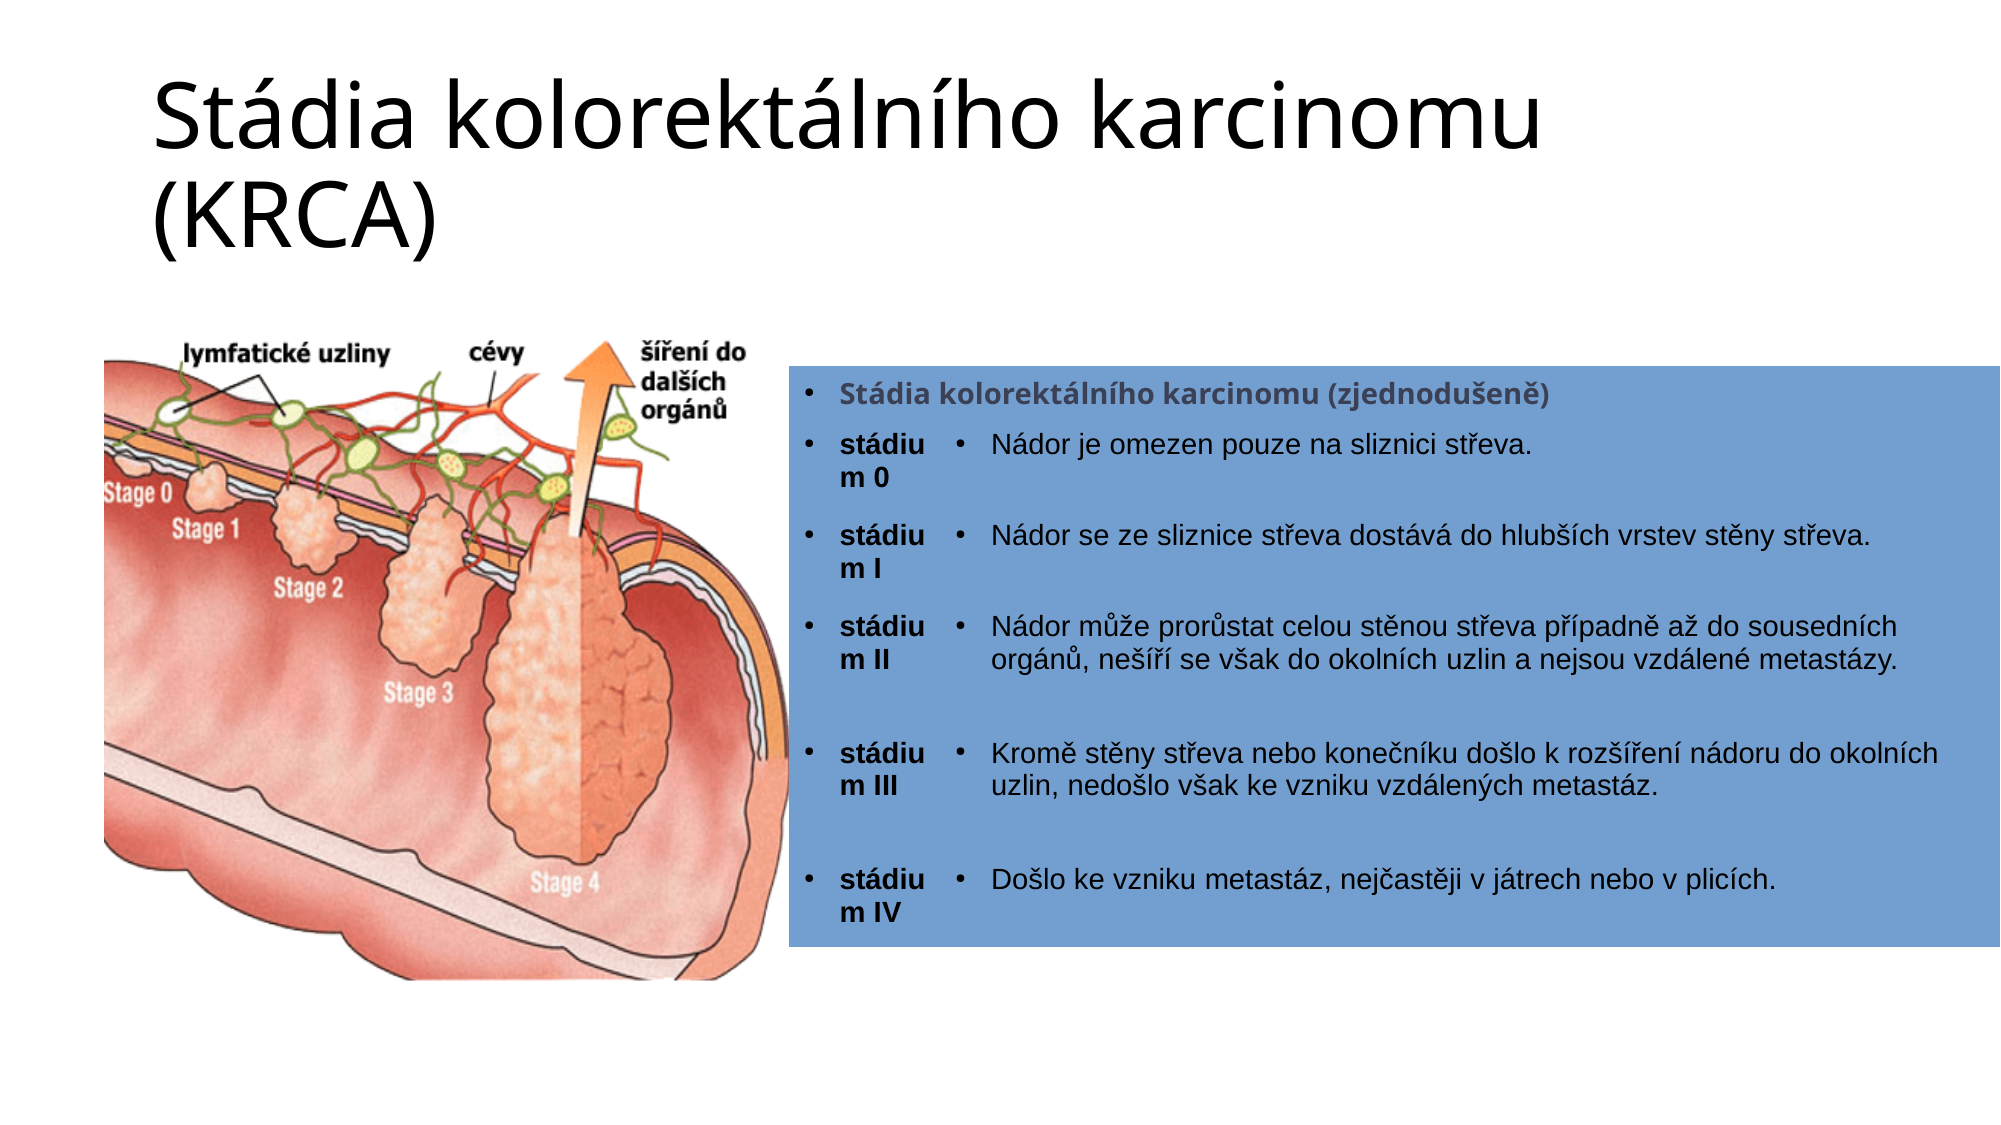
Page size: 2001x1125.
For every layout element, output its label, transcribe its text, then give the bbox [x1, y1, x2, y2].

table_cell Kromě stěny střeva nebo konečníku došlo k rozšíření nádoru do okolních uzlin, nedošlo však ke vzniku vzdálených metastáz. [941, 729, 2000, 856]
picture [104, 329, 804, 984]
title Stádia kolorektálního karcinomu (KRCA) [137, 59, 1863, 278]
table_cell stádium IV [789, 856, 941, 947]
table_header Stádia kolorektálního karcinomu (zjednodušeně) [789, 366, 2000, 421]
table_cell stádium III [789, 729, 941, 856]
table_cell Nádor se ze sliznice střeva dostává do hlubších vrstev stěny střeva. [941, 512, 2000, 602]
table_cell Došlo ke vzniku metastáz, nejčastěji v játrech nebo v plicích. [941, 856, 2000, 947]
table_cell stádium I [789, 512, 941, 602]
table_cell stádium 0 [789, 421, 941, 512]
table_cell stádium II [789, 602, 941, 729]
table_cell Nádor může prorůstat celou stěnou střeva případně až do sousedních orgánů, nešíří se však do okolních uzlin a nejsou vzdálené metastázy. [941, 602, 2000, 729]
table_cell Nádor je omezen pouze na sliznici střeva. [941, 421, 2000, 512]
